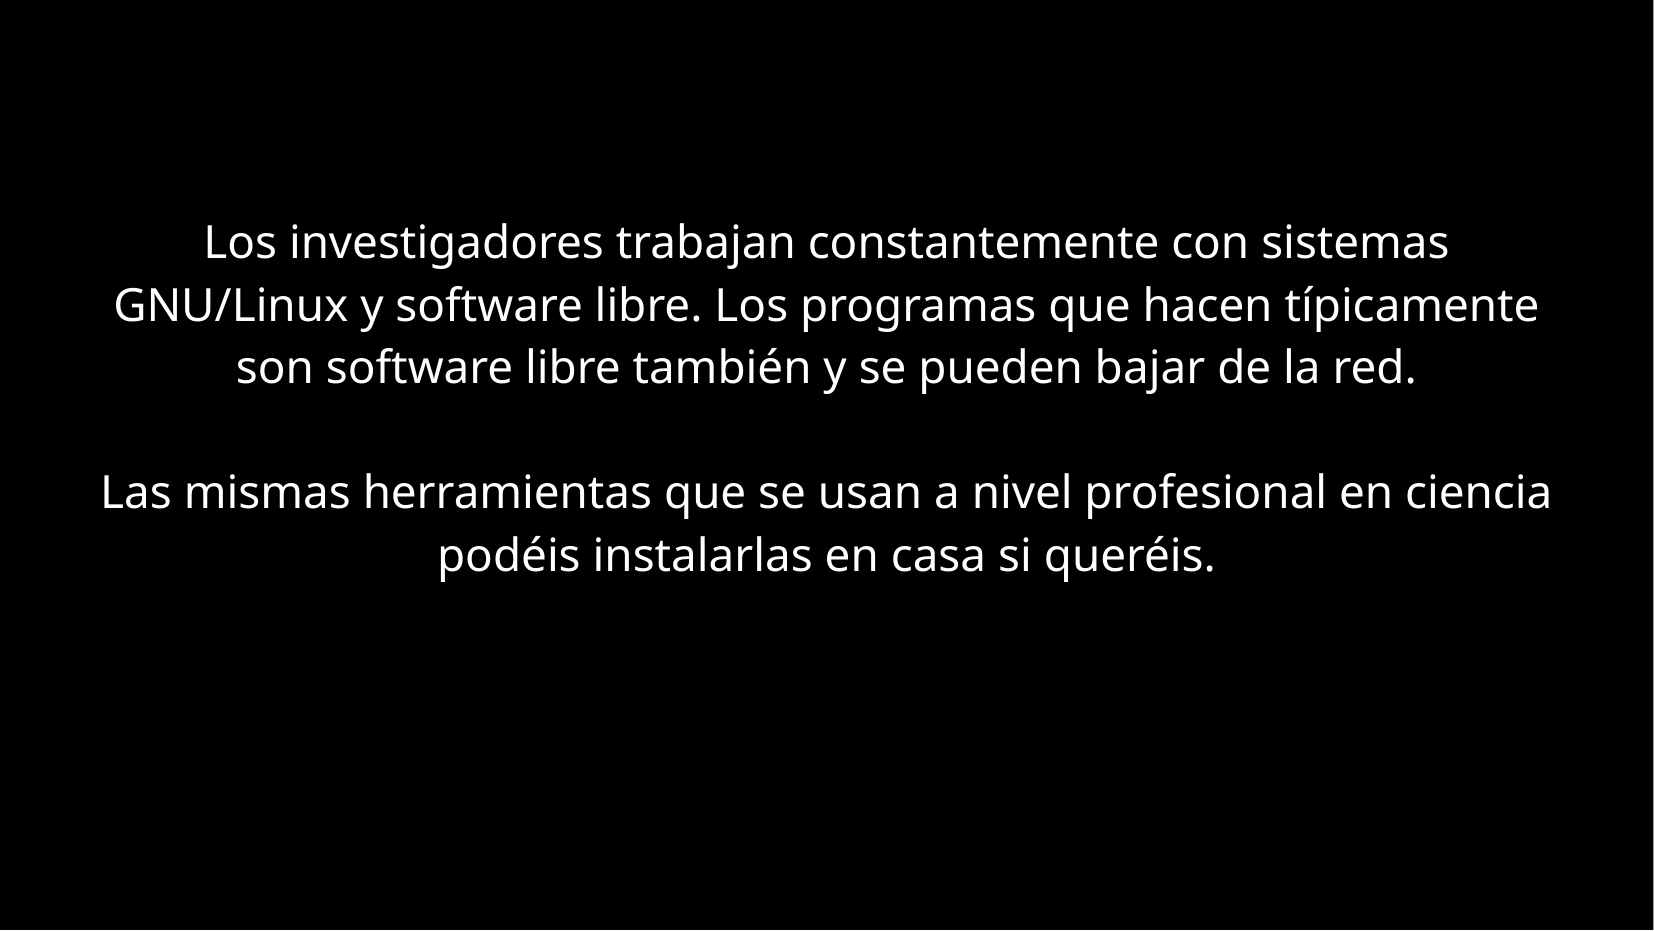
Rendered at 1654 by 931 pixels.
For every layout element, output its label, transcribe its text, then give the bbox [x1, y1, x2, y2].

subtitle Los investigadores trabajan constantemente con sistemas GNU/Linux y software libre. Los programas que hacen típicamente son software libre también y se pueden bajar de la red. Las mismas herramientas que se usan a nivel profesional en ciencia podéis instalarlas en casa si queréis. [82, 37, 1571, 757]
